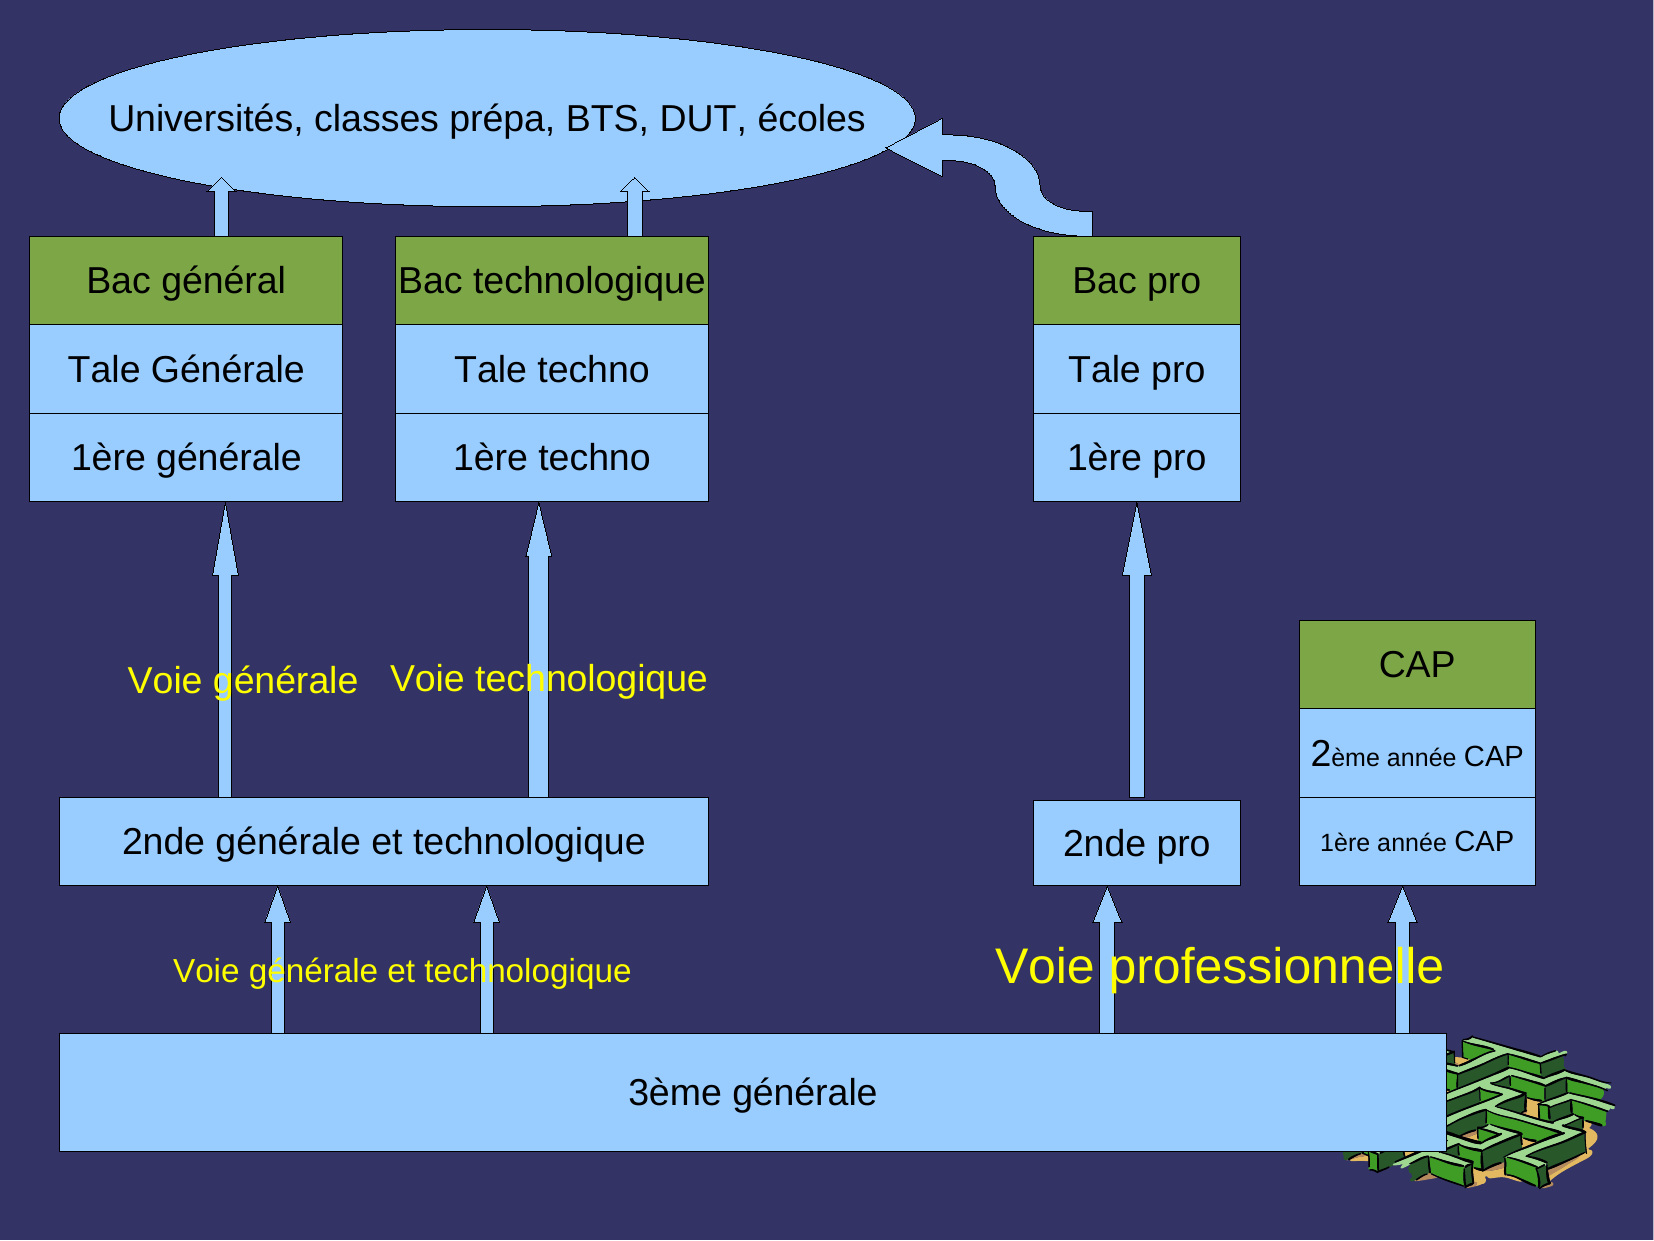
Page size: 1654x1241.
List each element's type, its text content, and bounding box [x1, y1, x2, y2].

text_box [473, 886, 500, 944]
text_box 1ère année CAP [1299, 797, 1536, 886]
text_box Tale pro [1033, 325, 1241, 413]
text_box Bac pro [1033, 236, 1241, 325]
text_box 3ème générale [59, 1033, 1447, 1152]
text_box Voie technologique [375, 649, 723, 707]
text_box [528, 707, 549, 798]
text_box 2ème année CAP [1299, 709, 1536, 797]
text_box Tale Générale [29, 325, 343, 414]
text_box [206, 177, 237, 237]
text_box [218, 709, 232, 798]
text_box Bac technologique [395, 236, 709, 325]
text_box 1ère techno [395, 413, 709, 502]
text_box [620, 177, 650, 237]
text_box 2nde générale et technologique [59, 797, 709, 886]
text_box 1ère pro [1033, 413, 1241, 502]
text_box [525, 502, 552, 649]
text_box [212, 502, 239, 651]
text_box Tale techno [395, 325, 709, 413]
text_box CAP [1299, 620, 1536, 709]
text_box [1092, 886, 1123, 931]
text_box Voie professionnelle [980, 931, 1560, 1018]
text_box [1099, 1018, 1115, 1034]
text_box [1395, 1018, 1410, 1034]
text_box [1387, 886, 1418, 931]
text_box [1122, 502, 1152, 798]
text_box Universités, classes prépa, BTS, DUT, écoles [59, 29, 916, 207]
text_box 2nde pro [1033, 800, 1241, 886]
text_box Bac général [29, 236, 343, 325]
text_box [885, 118, 1093, 237]
text_box 1ère générale [29, 414, 343, 502]
text_box Voie générale [112, 651, 373, 709]
text_box Voie générale et technologique [158, 944, 650, 1032]
text_box [264, 886, 291, 944]
